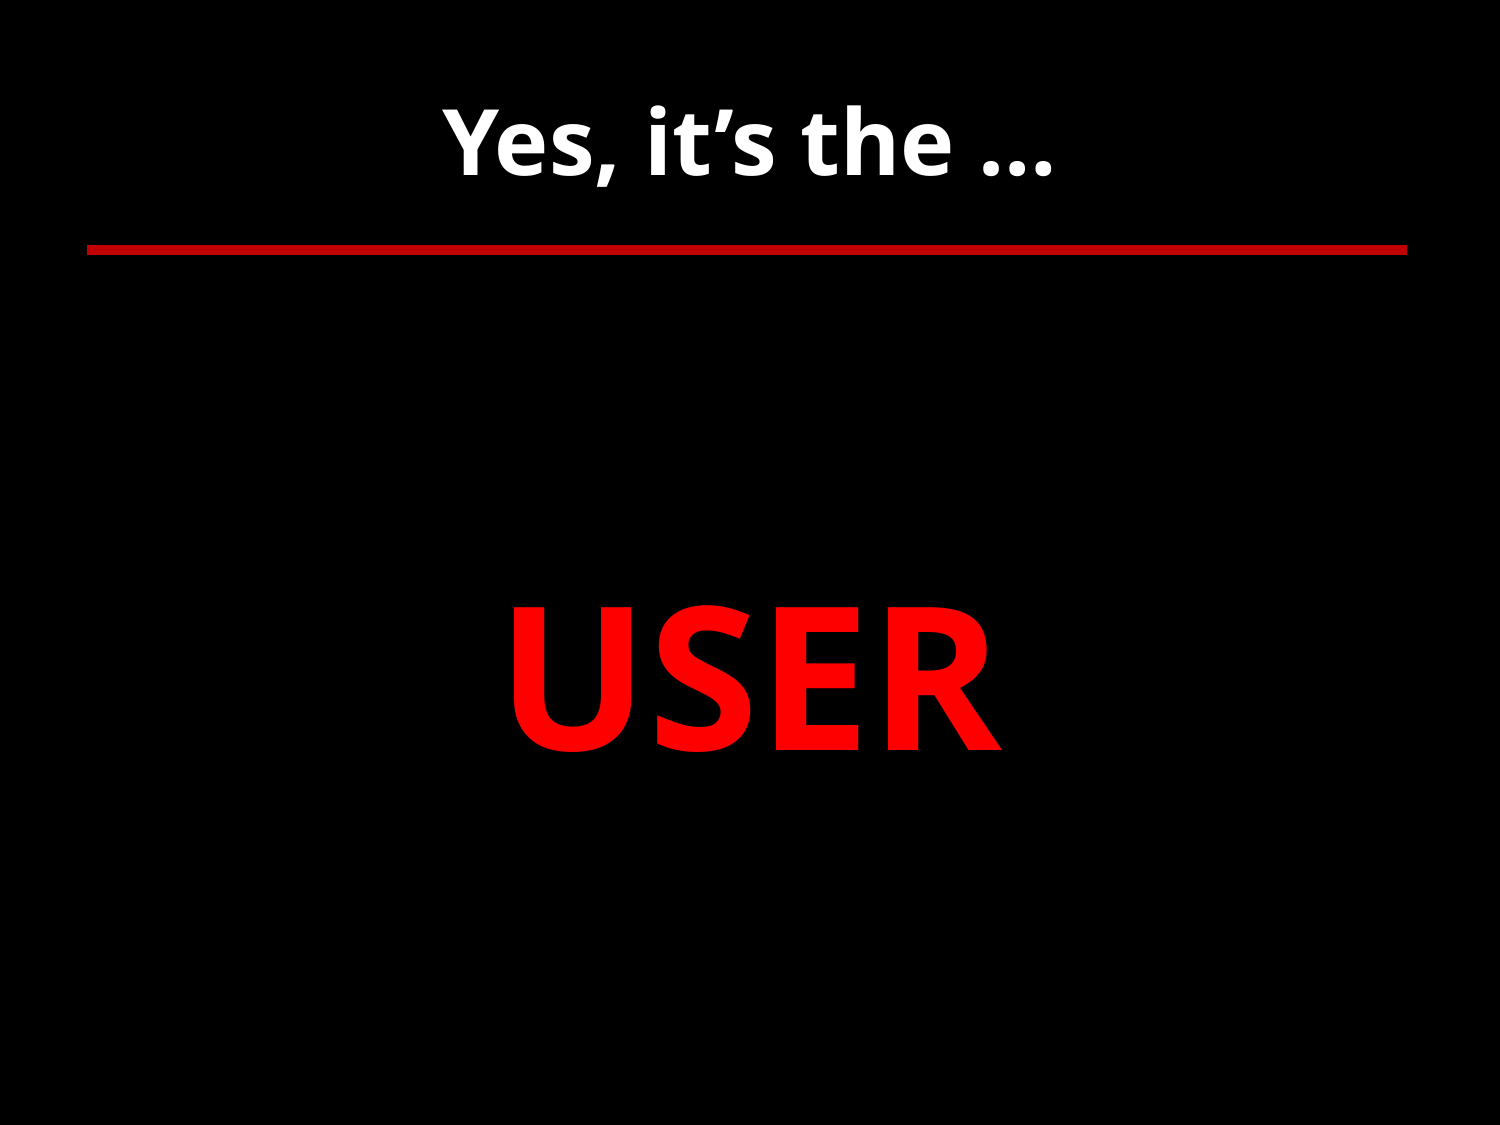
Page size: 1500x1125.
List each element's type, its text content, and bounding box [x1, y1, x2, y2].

list USER [75, 262, 1425, 1005]
title Yes, it’s the … [75, 45, 1425, 233]
